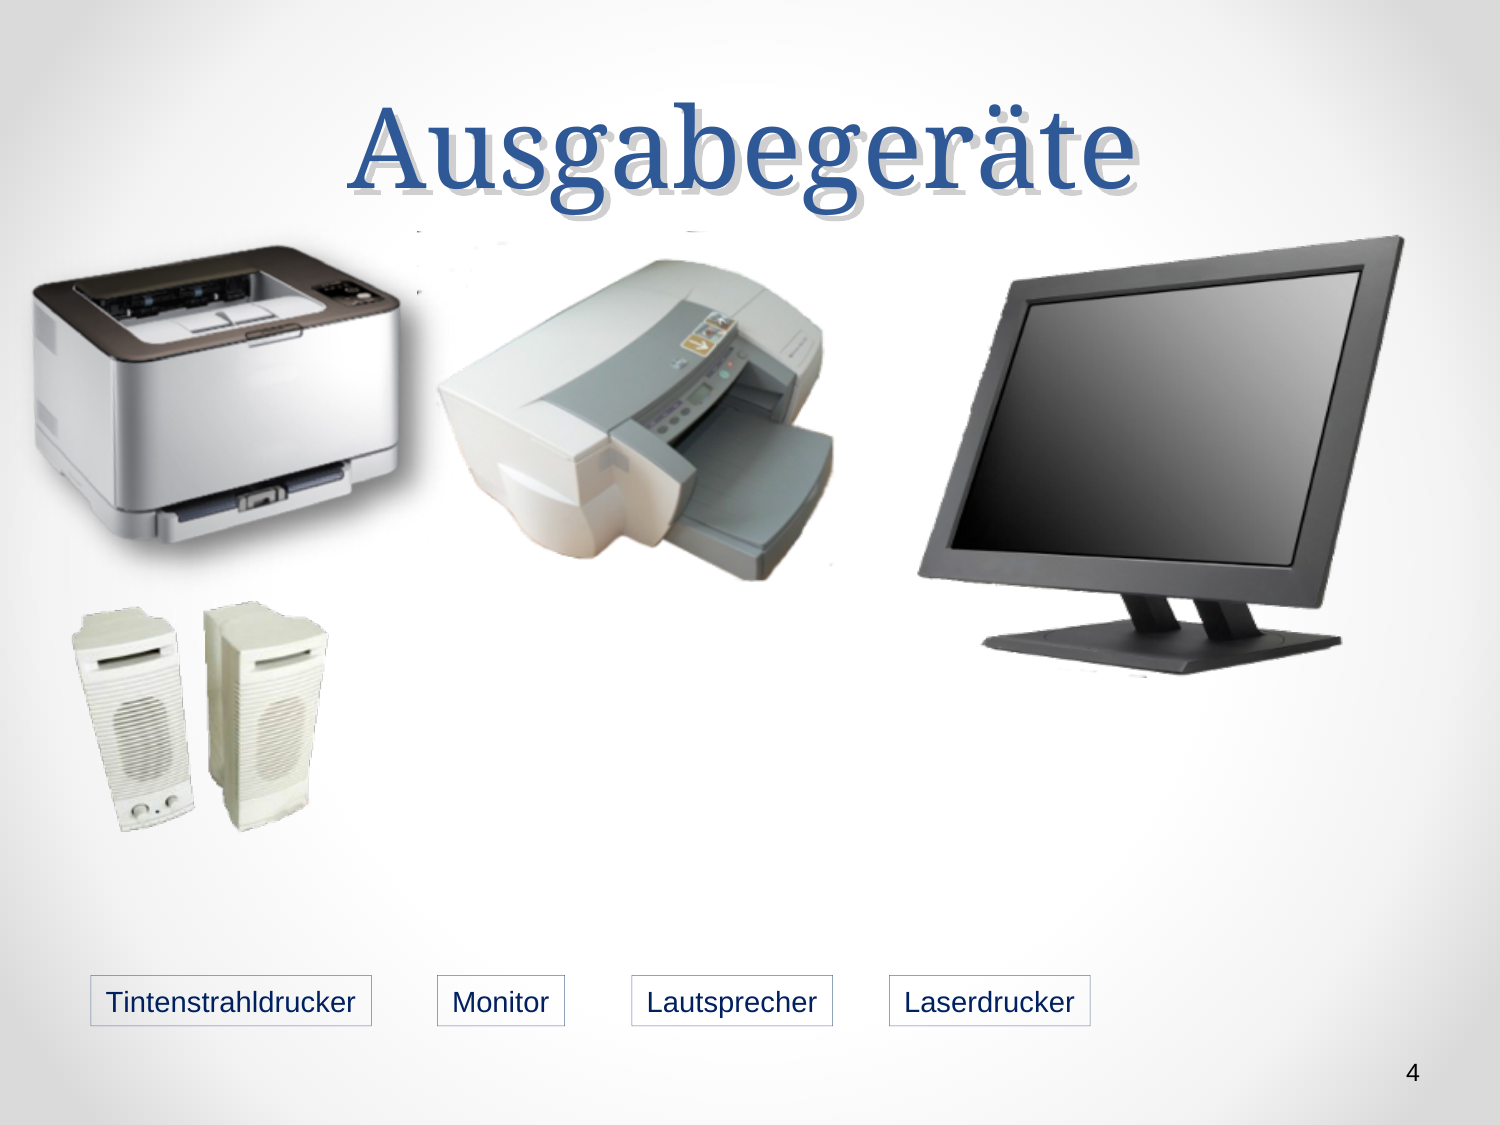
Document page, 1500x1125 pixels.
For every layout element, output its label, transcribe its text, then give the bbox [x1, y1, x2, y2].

text_box Tintenstrahldrucker [90, 975, 372, 1026]
text_box <Nummer> [1401, 1042, 1494, 1103]
text_box Laserdrucker [889, 975, 1091, 1026]
title Ausgabegeräte [68, 82, 1419, 219]
text_box Lautsprecher [631, 975, 833, 1026]
text_box Monitor [437, 975, 565, 1026]
picture [0, 0, 1500, 1125]
